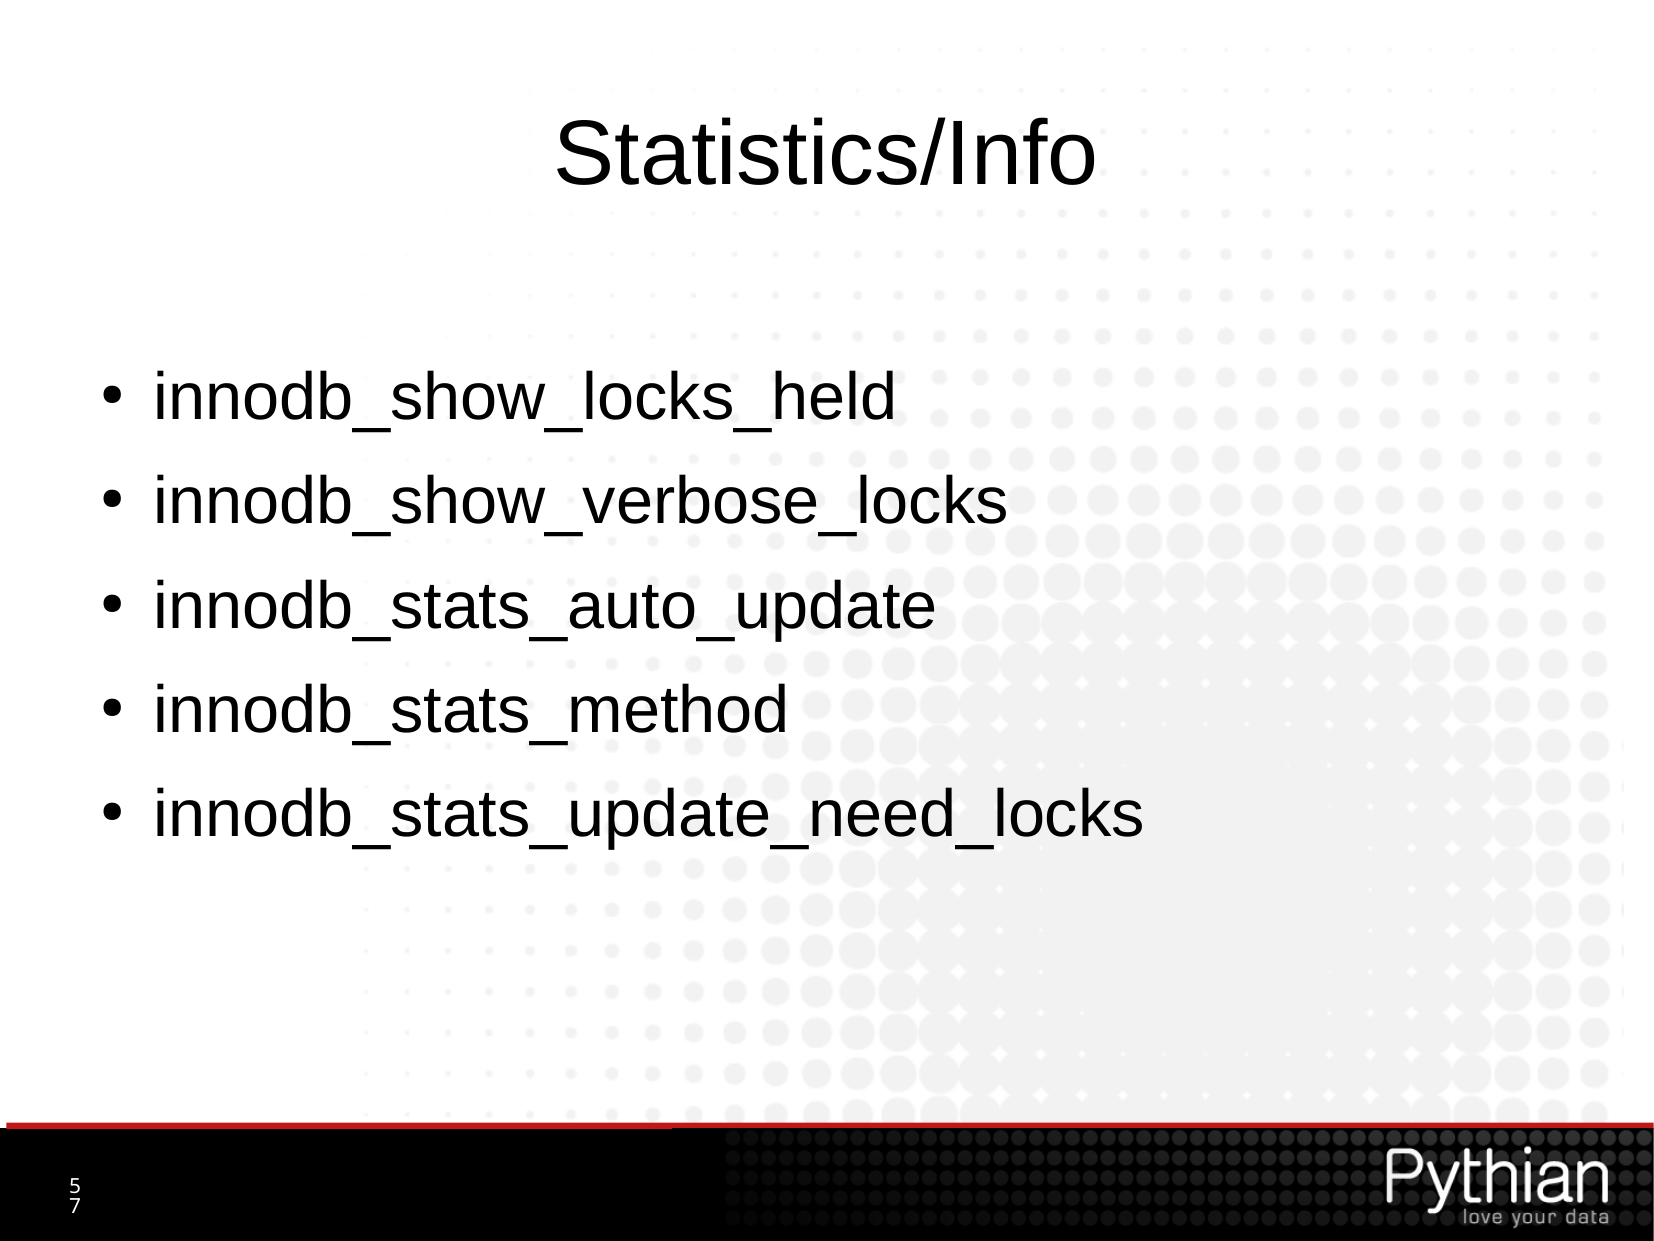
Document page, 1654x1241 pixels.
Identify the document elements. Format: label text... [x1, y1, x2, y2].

title Statistics/Info [82, 49, 1571, 254]
picture [672, 1128, 1654, 1241]
picture [355, 46, 1624, 1122]
list innodb_show_locks_held innodb_show_verbose_locks innodb_stats_auto_update innodb_stats_method innodb_stats_update_need_locks [82, 254, 1571, 1074]
